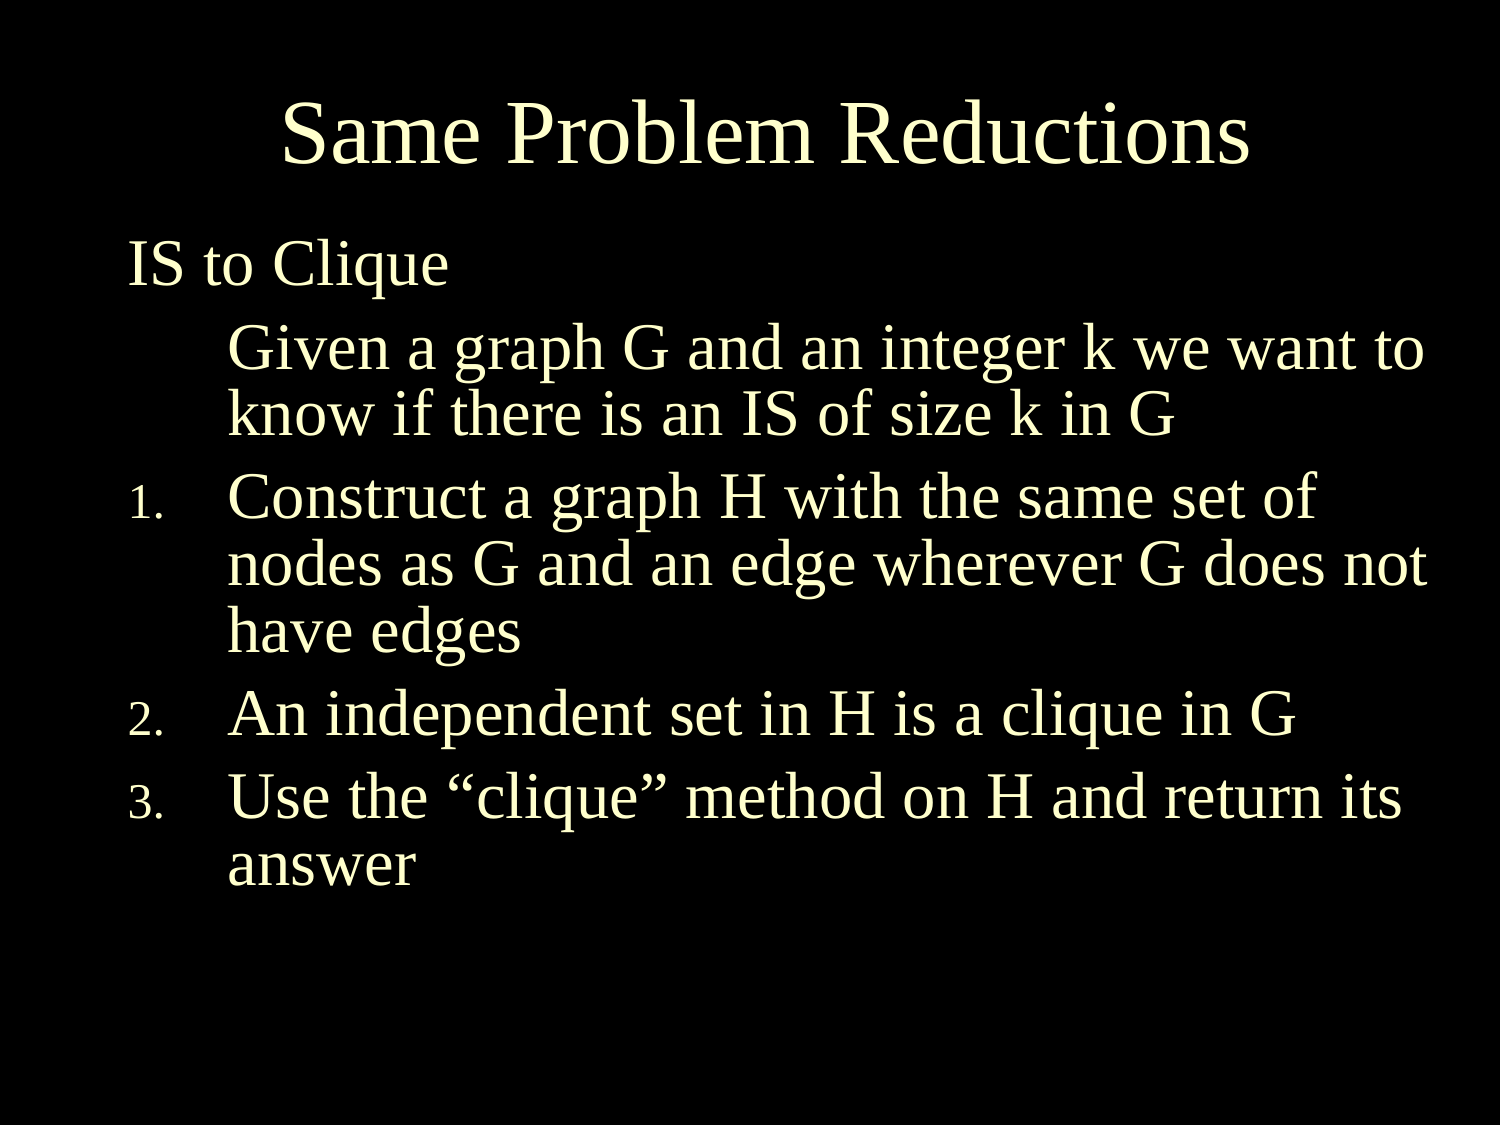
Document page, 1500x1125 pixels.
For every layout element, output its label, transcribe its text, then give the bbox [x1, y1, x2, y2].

title Same Problem Reductions [37, 37, 1496, 228]
list IS to Clique Given a graph G and an integer k we want to know if there is an IS of size k in G Construct a graph H with the same set of nodes as G and an edge wherever G does not have edges An independent set in H is a clique in G Use the “clique” method on H and return its answer [112, 224, 1482, 1026]
